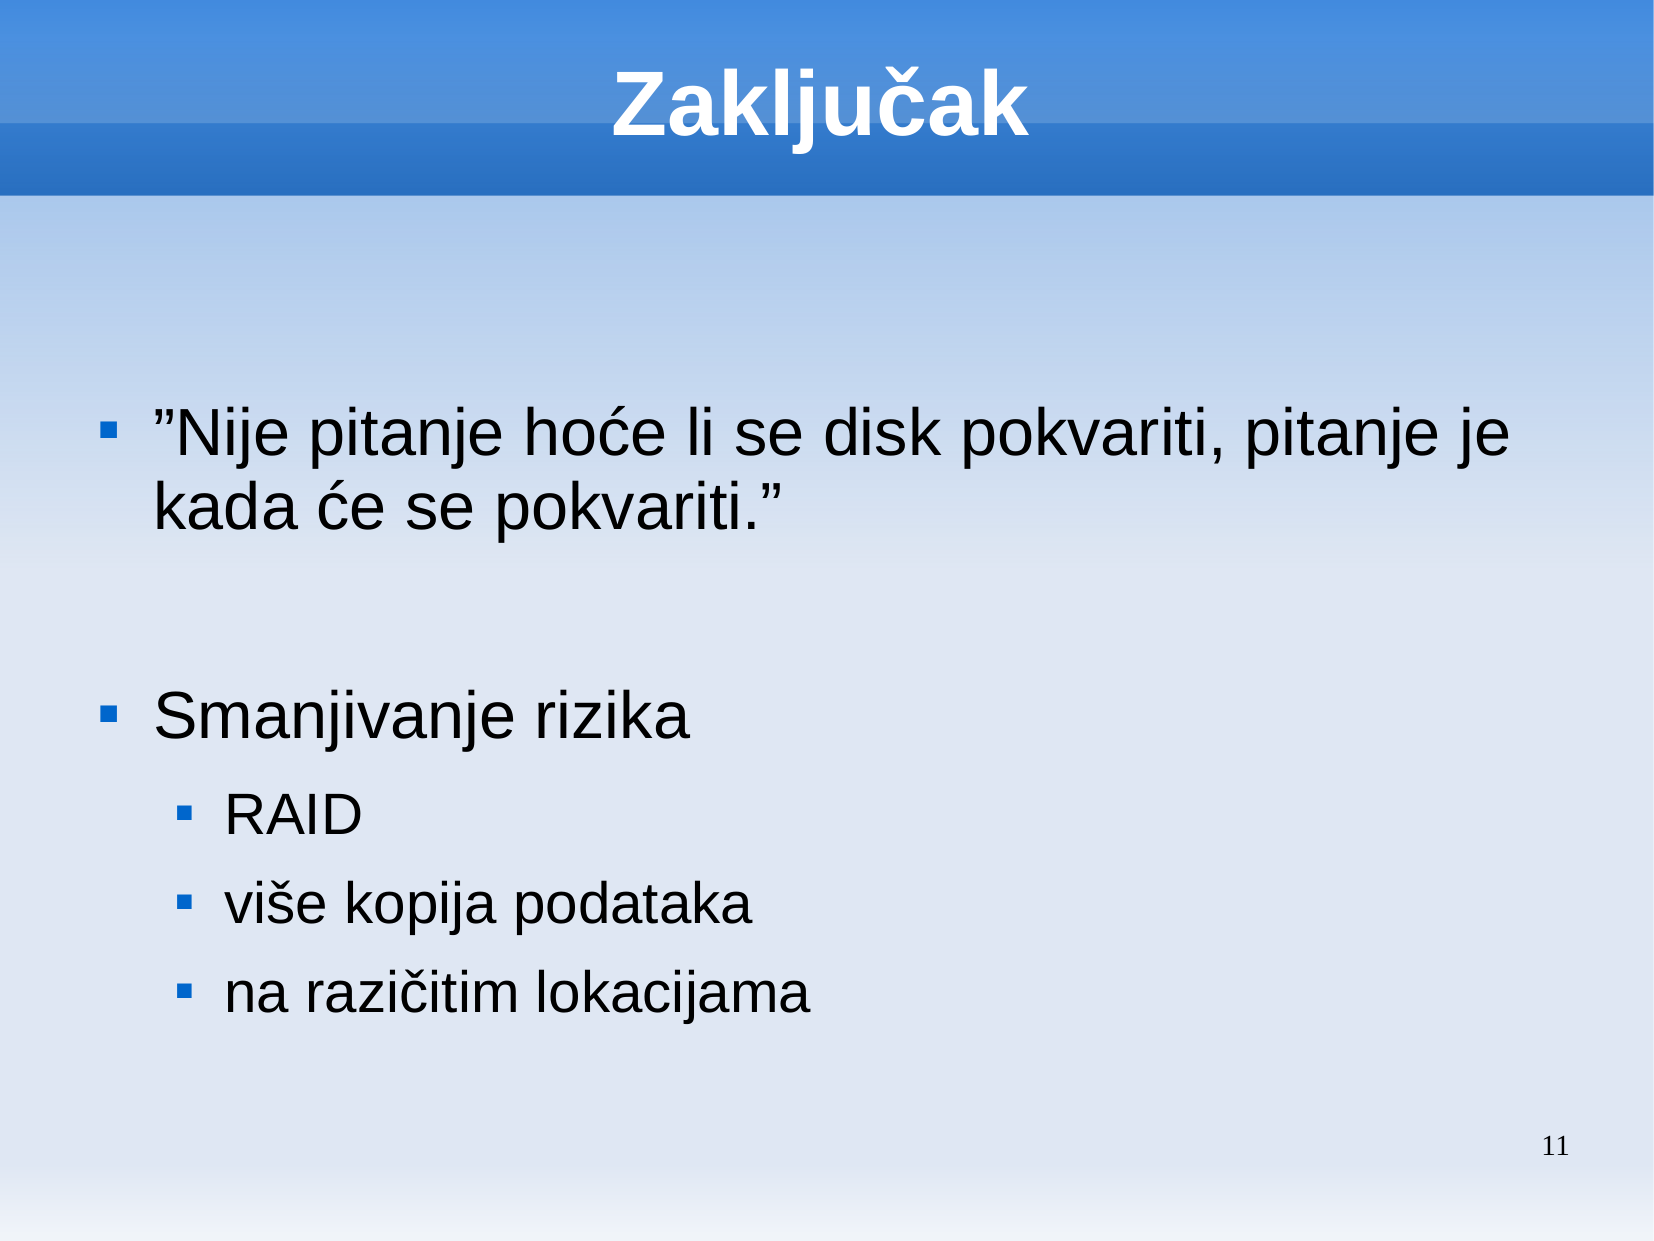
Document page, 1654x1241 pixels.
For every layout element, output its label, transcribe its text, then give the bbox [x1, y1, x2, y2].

title Zaključak [76, 7, 1565, 200]
picture [0, 0, 1654, 1241]
list ”Nije pitanje hoće li se disk pokvariti, pitanje je kada će se pokvariti.” Smanjivanje rizika RAID više kopija podataka na razičitim lokacijama [82, 290, 1571, 1094]
